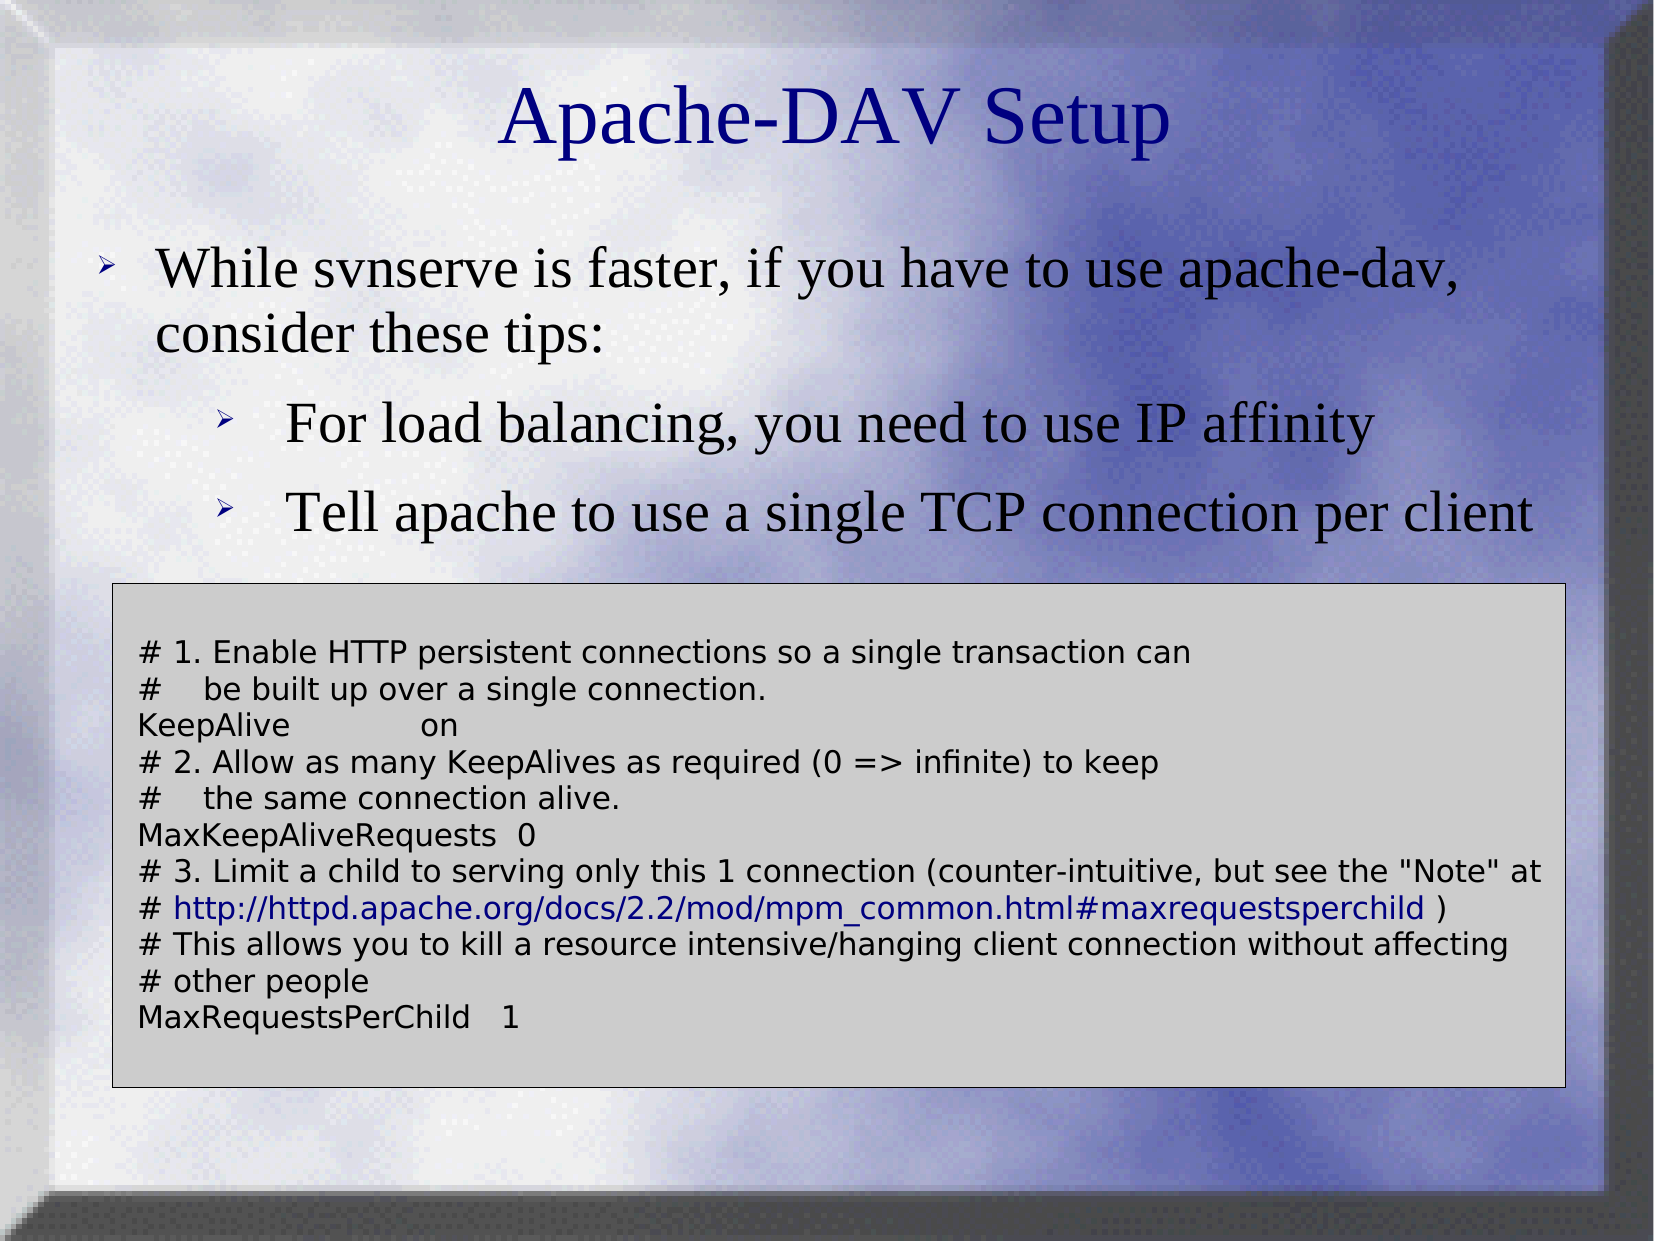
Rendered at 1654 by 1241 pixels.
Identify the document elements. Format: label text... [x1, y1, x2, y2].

list While svnserve is faster, if you have to use apache-dav, consider these tips: For load balancing, you need to use IP affinity Tell apache to use a single TCP connection per client [96, 235, 1584, 544]
title Apache-DAV Setup [120, 67, 1552, 165]
text_box # 1. Enable HTTP persistent connections so a single transaction can # be built up over a single connection. KeepAlive on # 2. Allow as many KeepAlives as required (0 => infinite) to keep # the same connection alive. MaxKeepAliveRequests 0 # 3. Limit a child to serving only this 1 connection (counter-intuitive, but see the "Note" at # http://httpd.apache.org/docs/2.2/mod/mpm_common.html#maxrequestsperchild ) # This allows you to kill a resource intensive/hanging client connection without affecting # other people MaxRequestsPerChild 1 [112, 583, 1566, 1088]
picture [0, 0, 1654, 1241]
